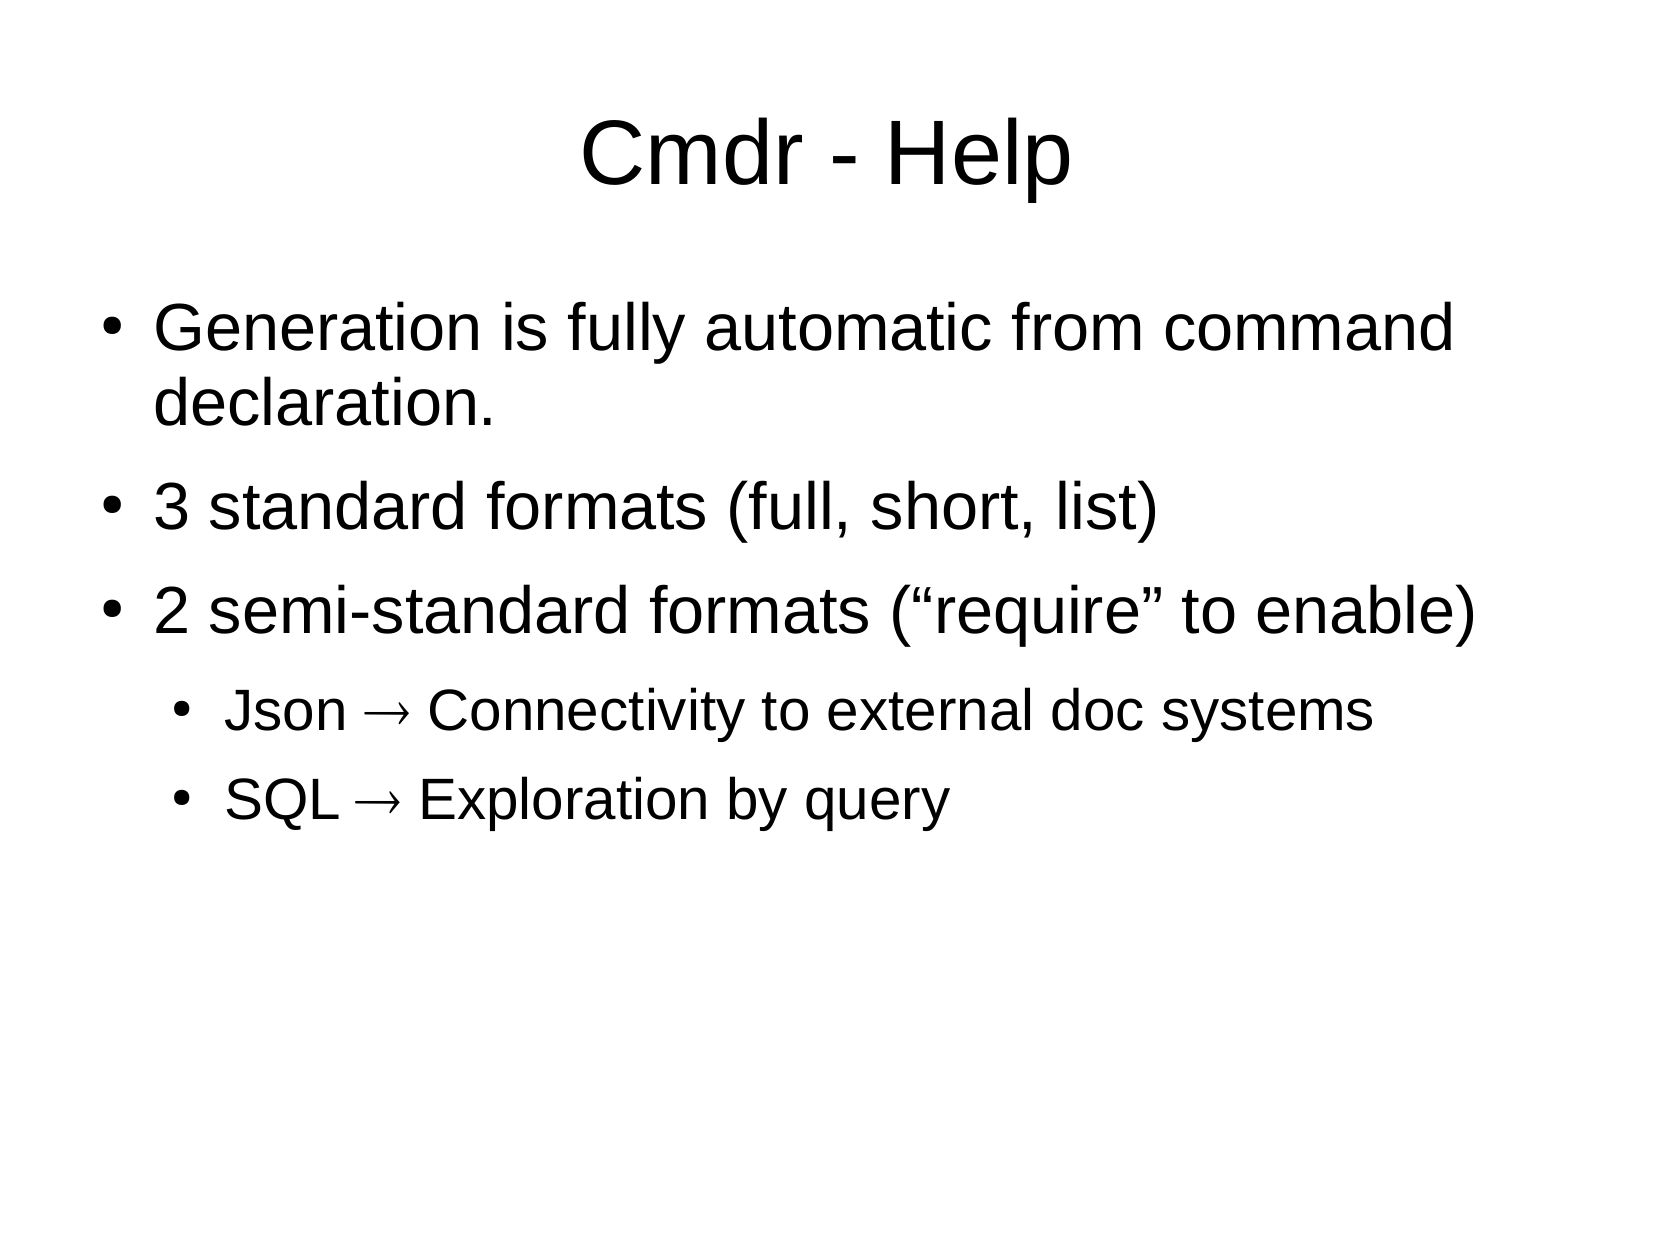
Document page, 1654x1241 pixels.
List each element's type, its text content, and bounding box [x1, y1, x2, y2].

title Cmdr - Help [82, 56, 1571, 250]
list Generation is fully automatic from command declaration. 3 standard formats (full, short, list) 2 semi-standard formats (“require” to enable) Json ® Connectivity to external doc systems SQL ® Exploration by query [82, 290, 1571, 1094]
